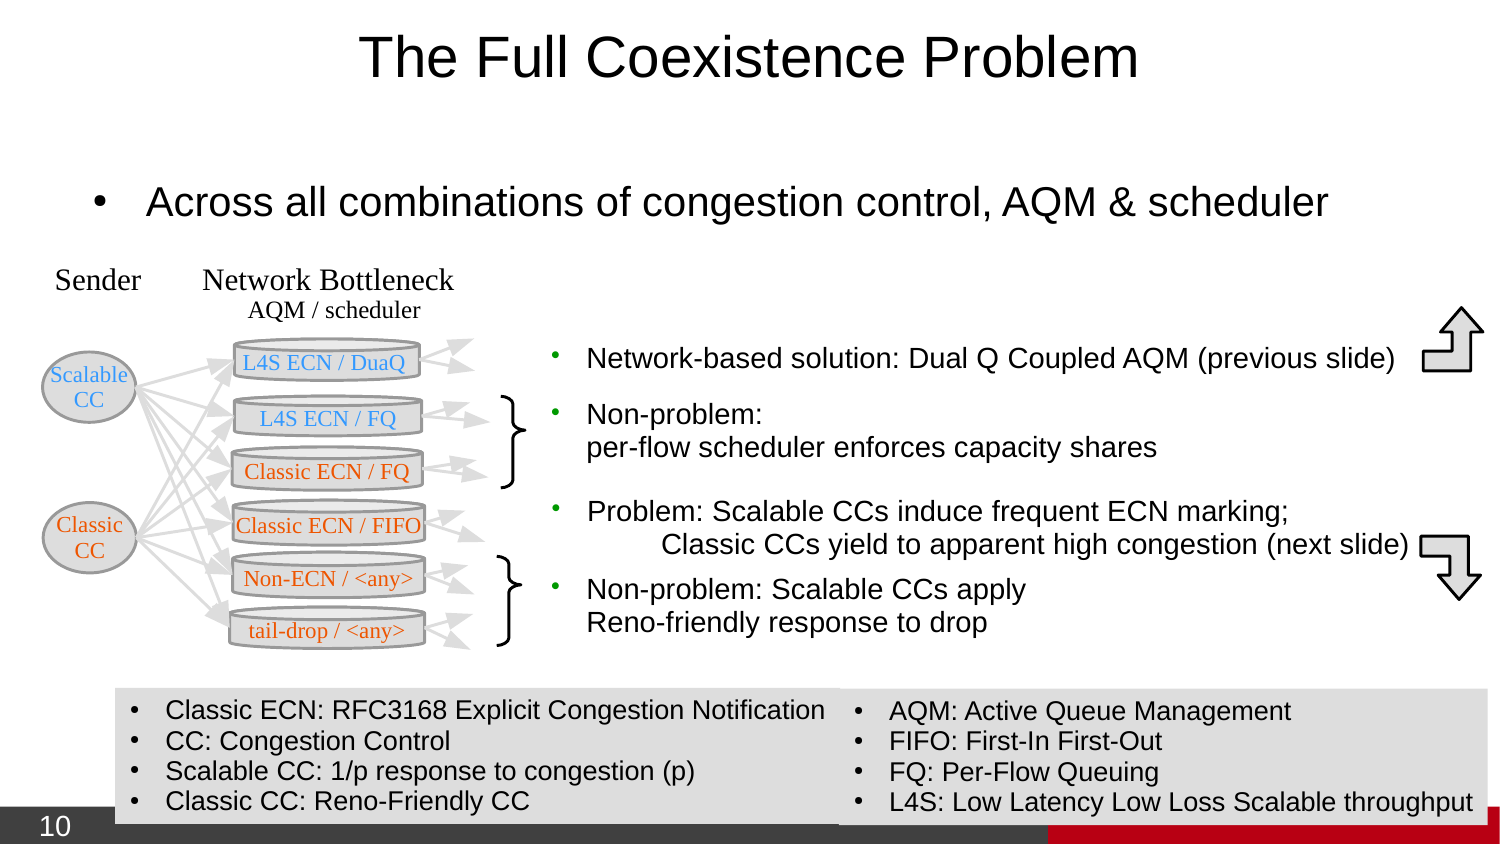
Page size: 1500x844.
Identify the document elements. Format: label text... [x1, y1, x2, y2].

title The Full Coexistence Problem [75, 0, 1425, 128]
text_box Non-ECN / <any> [232, 560, 425, 598]
text_box Non-problem: Scalable CCs apply Reno-friendly response to drop [536, 569, 1051, 647]
text_box tail-drop / <any> [229, 615, 425, 649]
text_box Network Bottleneck [187, 255, 470, 305]
text_box [1423, 307, 1483, 371]
text_box Sender [39, 255, 157, 305]
text_box Classic CC [43, 502, 137, 573]
text_box [1420, 536, 1481, 600]
text_box AQM / scheduler [232, 305, 436, 332]
text_box Scalable CC [42, 351, 136, 423]
text_box Classic ECN / FQ [232, 453, 423, 491]
text_box AQM: Active Queue Management FIFO: First-In First-Out FQ: Per-Flow Queuing L4S: Low Latency Low Loss Scalable throughput [838, 688, 1488, 826]
text_box L4S ECN / FQ [234, 402, 422, 436]
text_box Classic ECN: RFC3168 Explicit Congestion Notification CC: Congestion Control Scalable CC: 1/p response to congestion (p) Classic CC: Reno-Friendly CC [115, 687, 841, 824]
text_box Classic ECN / FIFO [233, 507, 425, 546]
text_box Network-based solution: Dual Q Coupled AQM (previous slide) [536, 334, 1421, 382]
text_box Non-problem: per-flow scheduler enforces capacity shares [536, 390, 1174, 472]
text_box L4S ECN / DuaQ [234, 346, 420, 381]
text_box Problem: Scalable CCs induce frequent ECN marking; Classic CCs yield to apparent high congestion (next slide) [536, 487, 1426, 569]
list Across all combinations of congestion control, AQM & scheduler [75, 178, 1425, 231]
